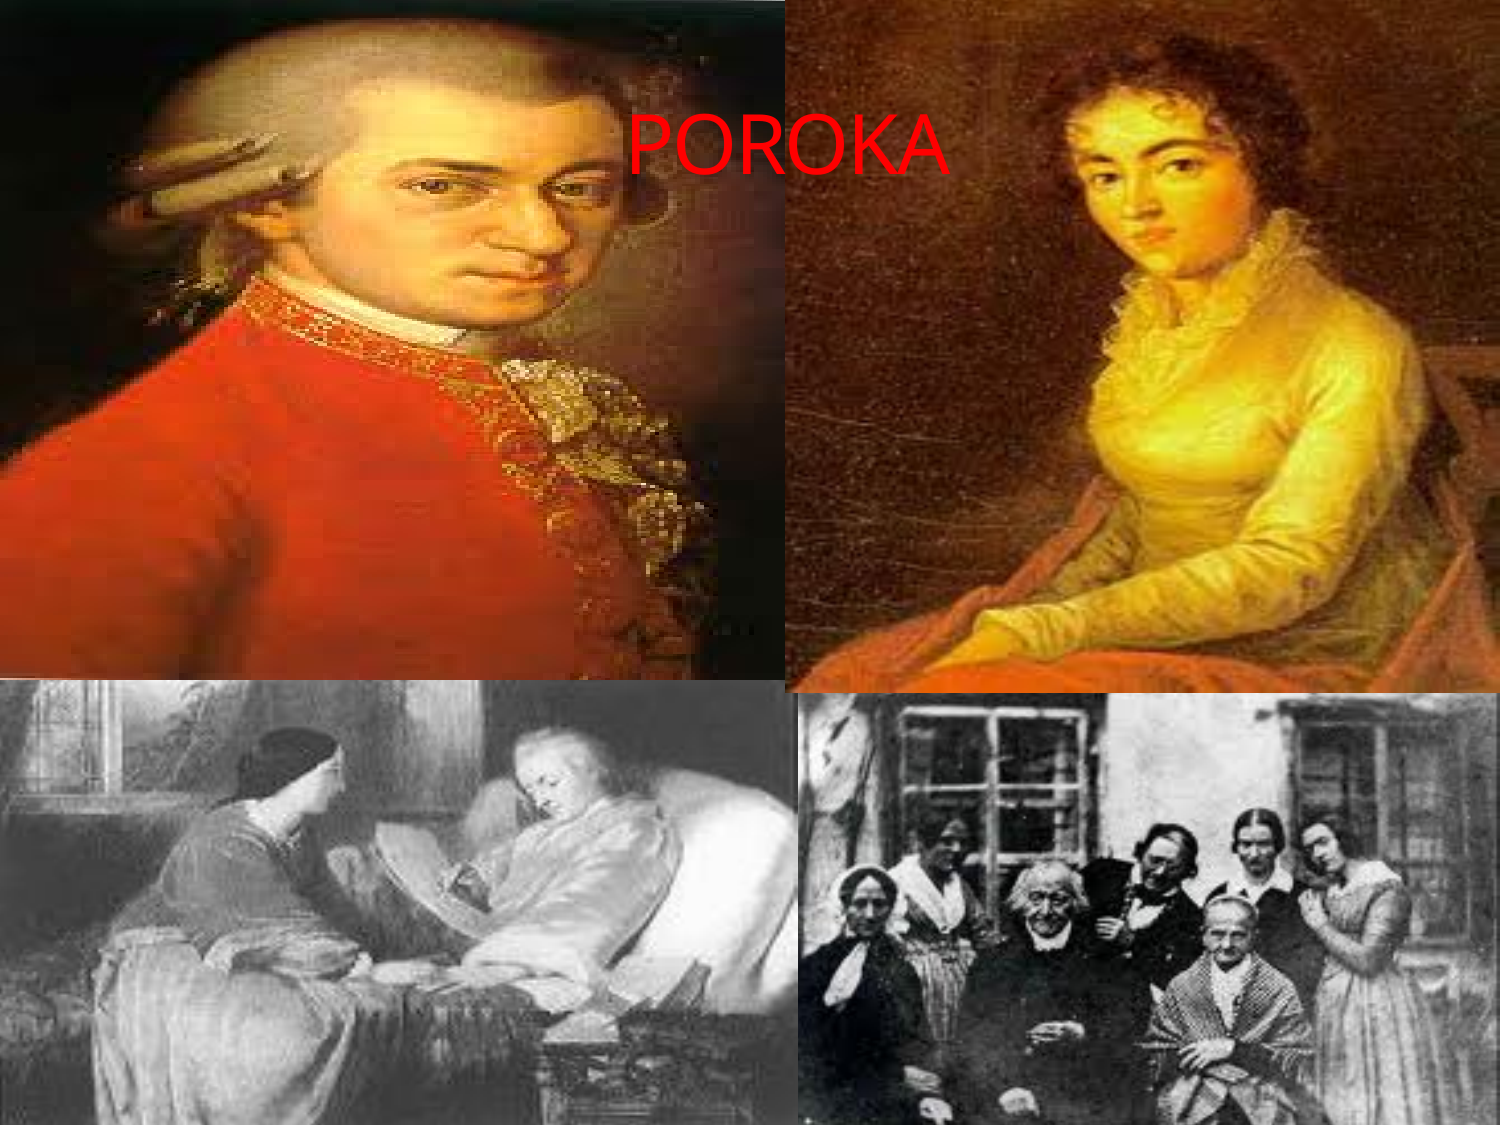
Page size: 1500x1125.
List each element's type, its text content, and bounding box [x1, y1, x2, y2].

picture [0, 0, 1500, 1125]
title POROKA [150, 84, 1425, 235]
